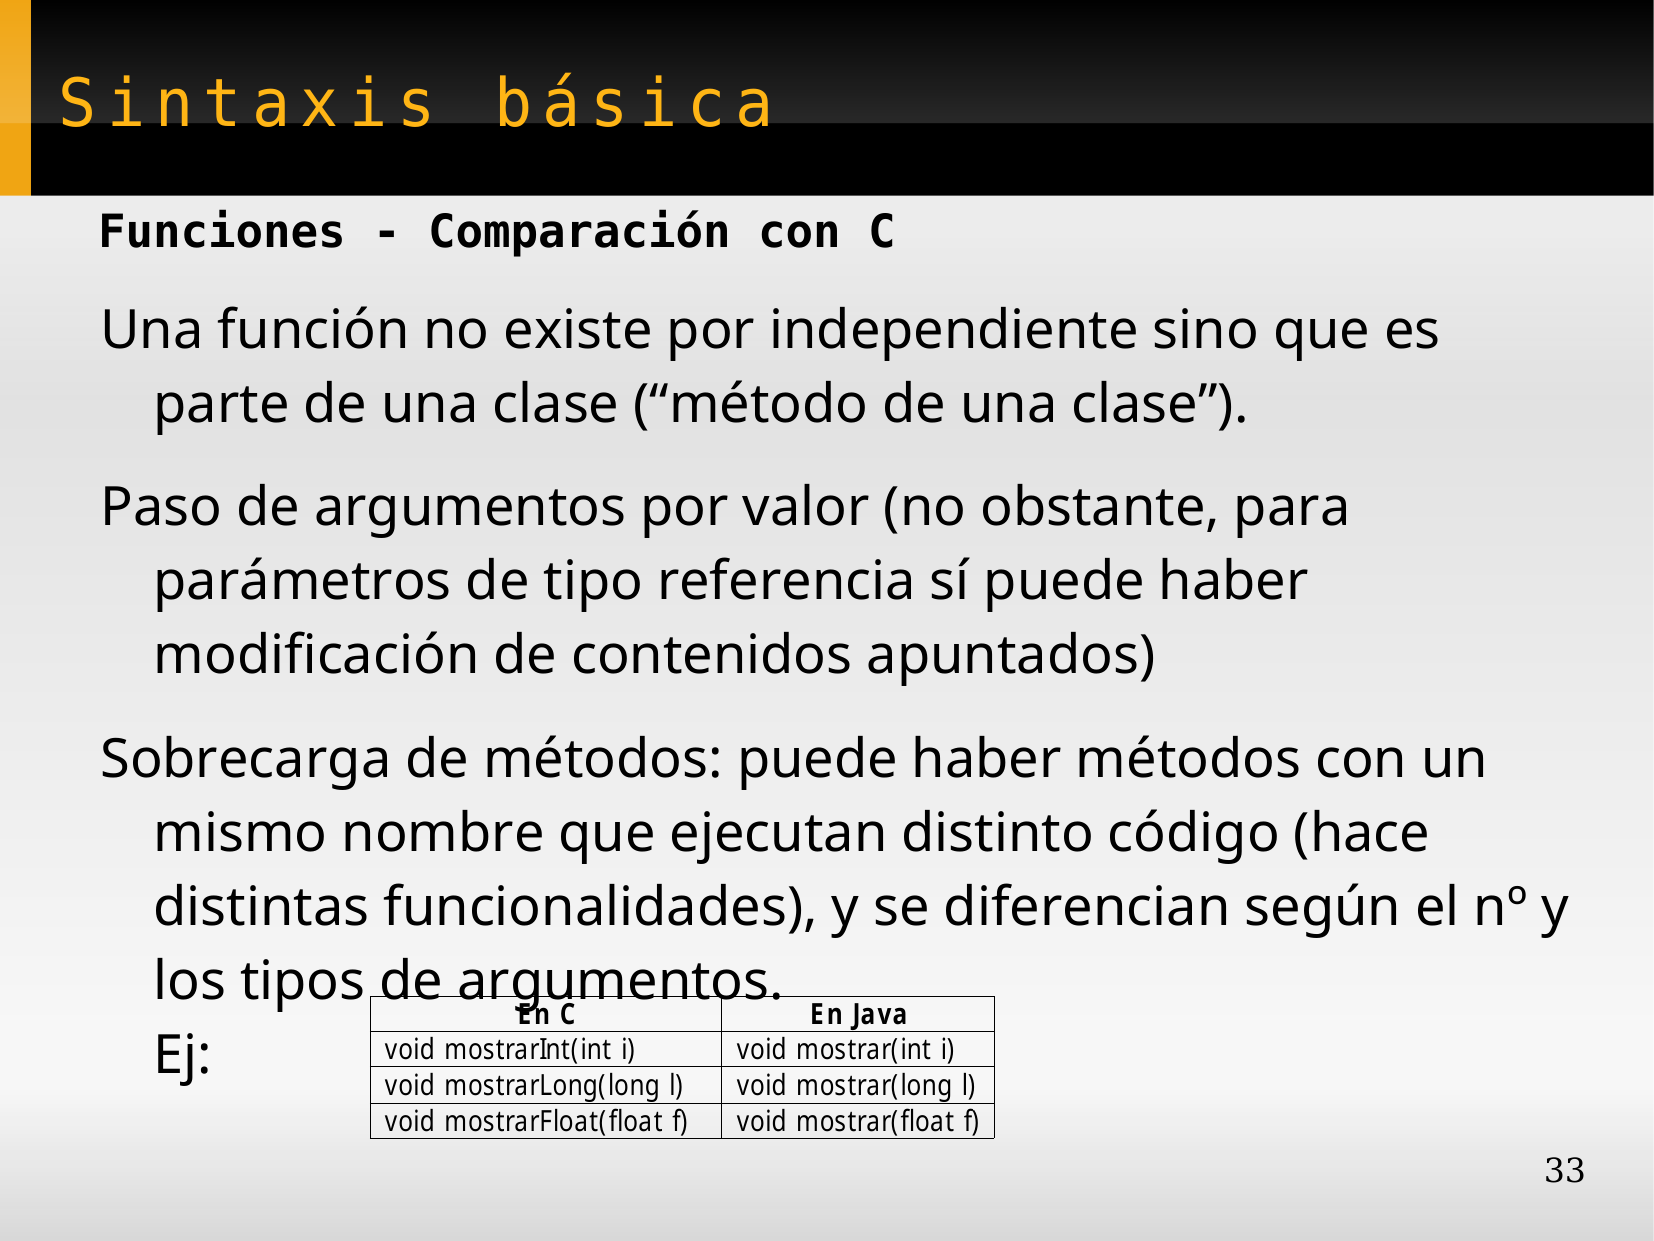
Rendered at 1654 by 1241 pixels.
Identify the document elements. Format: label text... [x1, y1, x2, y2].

text_box Funciones - Comparación con C [83, 197, 911, 266]
chart [354, 996, 1052, 1179]
title Sintaxis básica [59, 29, 1595, 178]
picture [0, 0, 1654, 1241]
list Una función no existe por independiente sino que es parte de una clase (“método de una clase”). Paso de argumentos por valor (no obstante, para parámetros de tipo referencia sí puede haber modificación de contenidos apuntados) Sobrecarga de métodos: puede haber métodos con un mismo nombre que ejecutan distinto código (hace distintas funcionalidades), y se diferencian según el nº y los tipos de argumentos. Ej: [82, 290, 1571, 1109]
